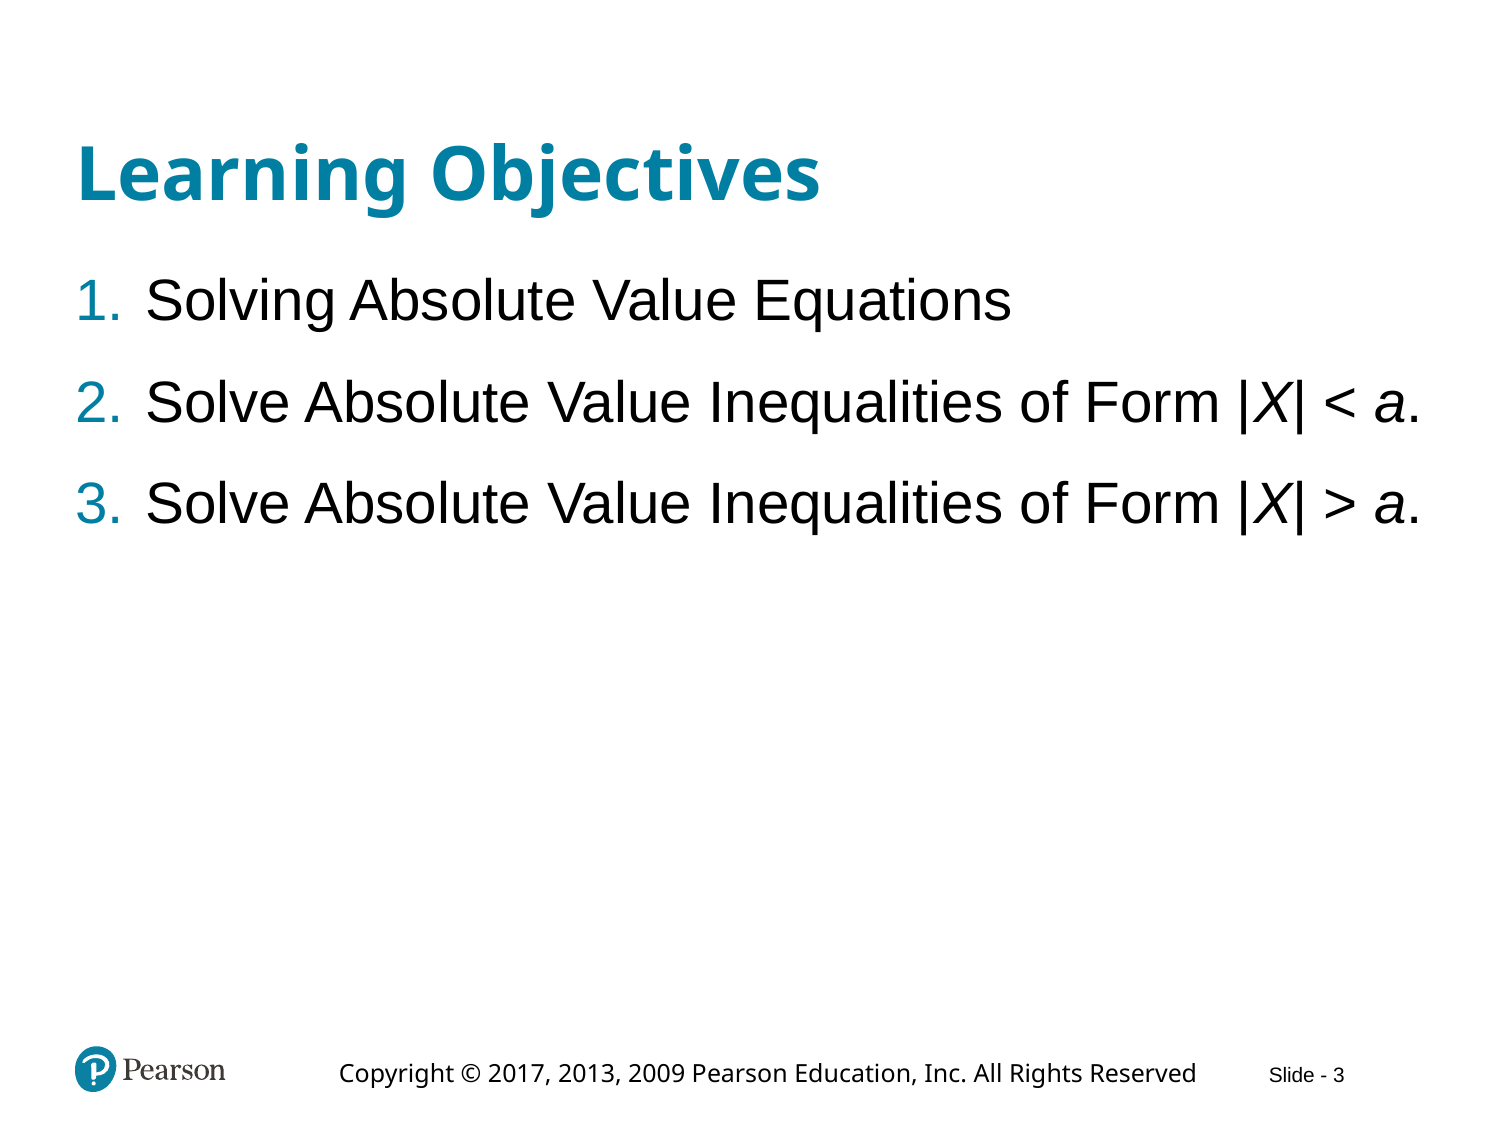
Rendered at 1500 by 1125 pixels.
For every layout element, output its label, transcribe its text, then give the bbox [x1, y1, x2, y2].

list Solving Absolute Value Equations Solve Absolute Value Inequalities of Form |X| < a. Solve Absolute Value Inequalities of Form |X| > a. [75, 262, 1425, 601]
title Learning Objectives [75, 35, 1425, 216]
